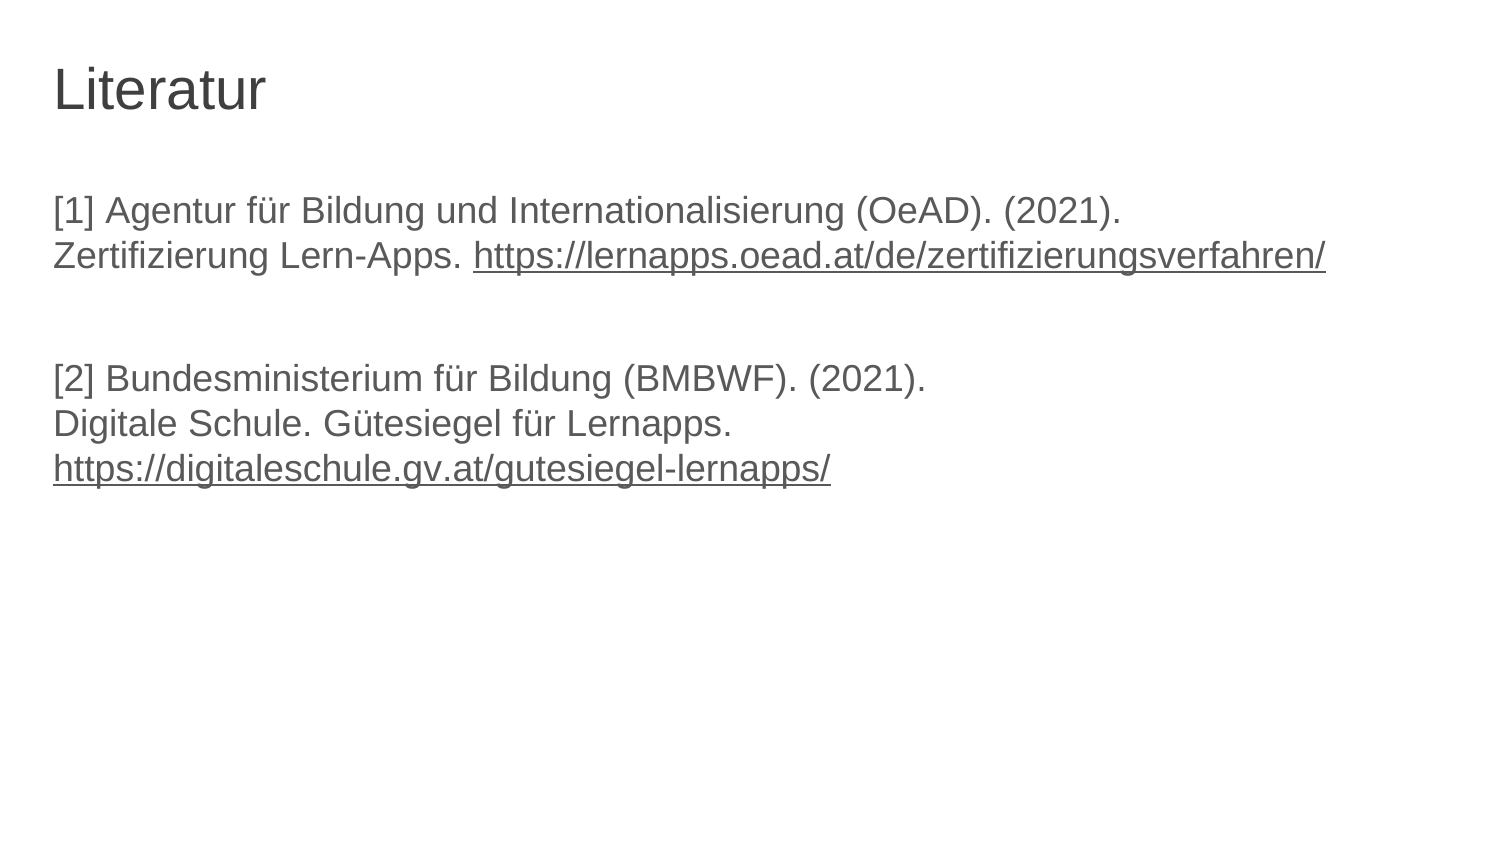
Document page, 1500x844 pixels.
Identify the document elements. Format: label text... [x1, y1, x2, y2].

title Literatur [53, 59, 1447, 113]
list [1] Agentur für Bildung und Internationalisierung (OeAD). (2021). Zertifizierung Lern-Apps. https://lernapps.oead.at/de/zertifizierungsverfahren/ [2] Bundesministerium für Bildung (BMBWF). (2021). Digitale Schule. Gütesiegel für Lernapps. https://digitaleschule.gv.at/gutesiegel-lernapps/ [53, 186, 1447, 762]
